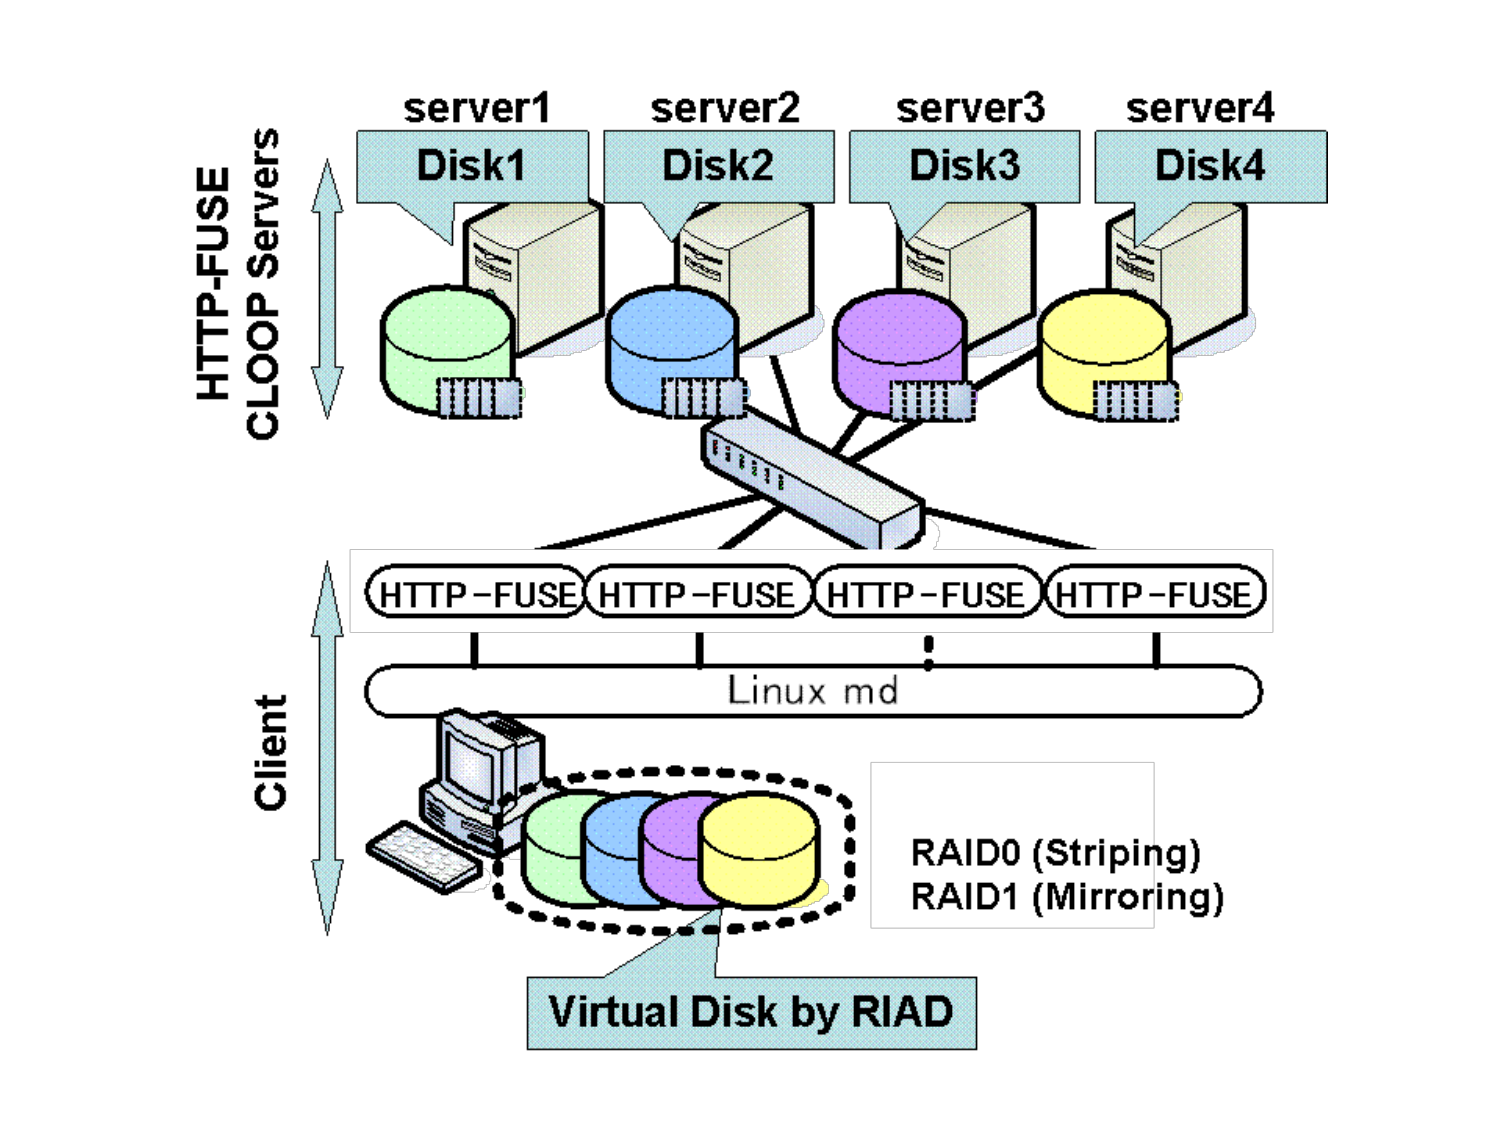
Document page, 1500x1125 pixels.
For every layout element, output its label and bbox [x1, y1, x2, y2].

picture [172, 74, 1328, 1052]
